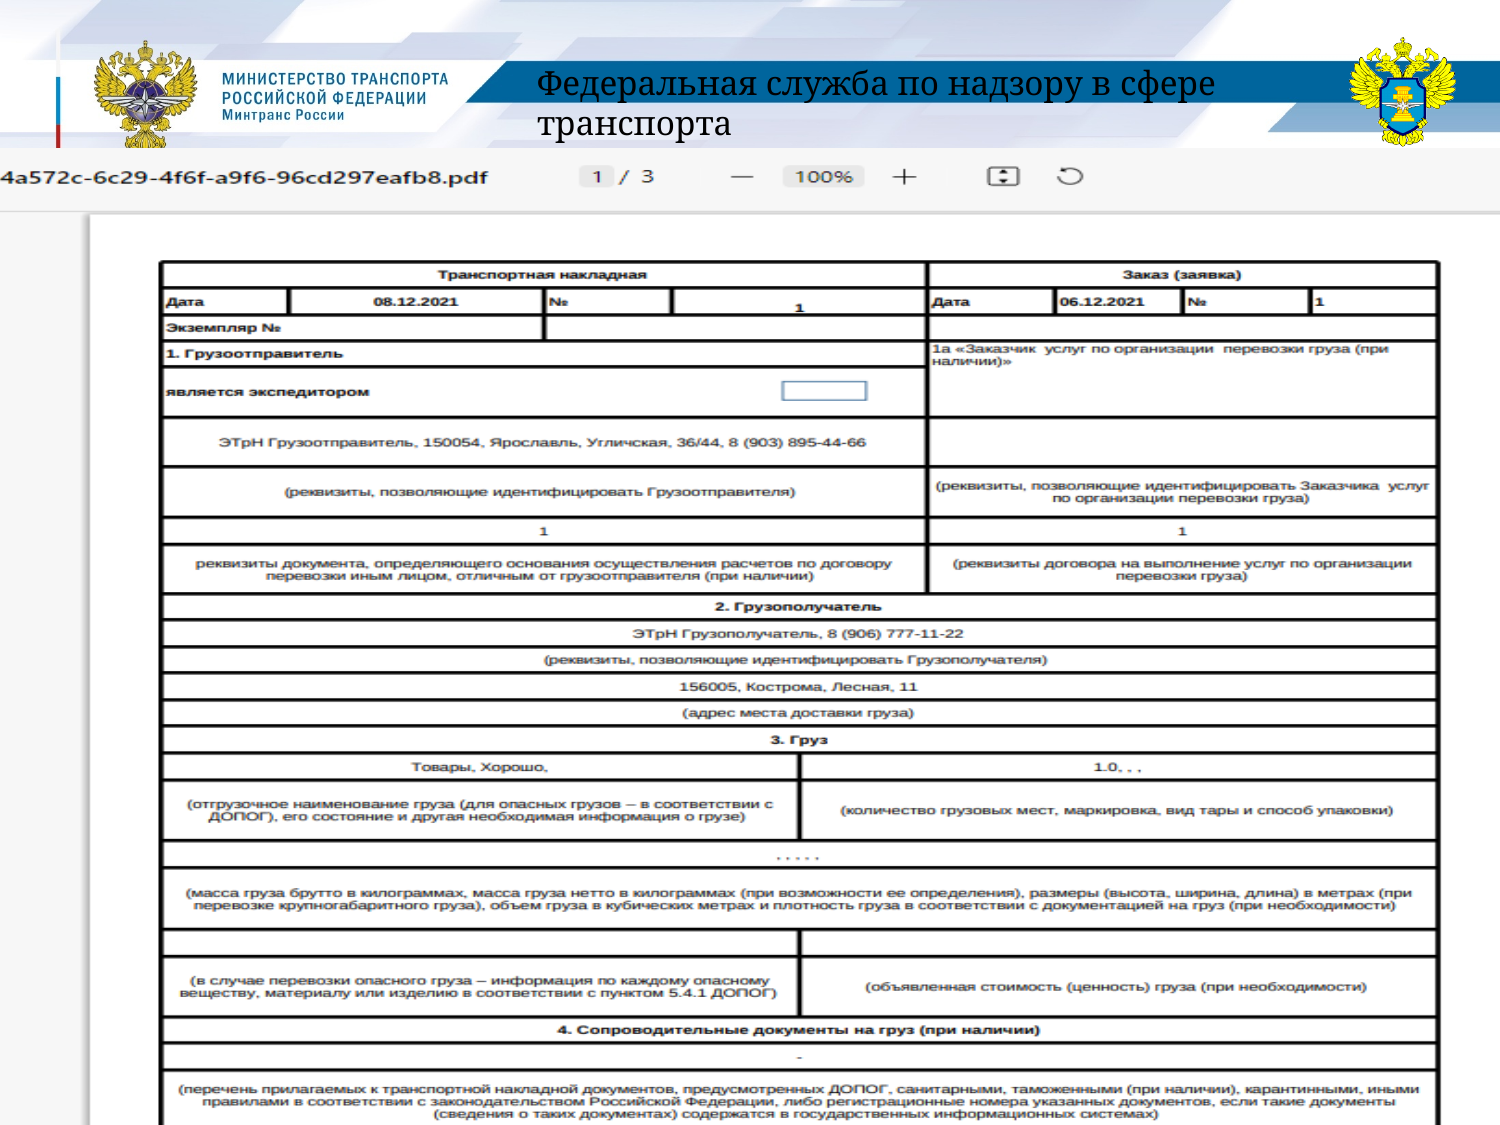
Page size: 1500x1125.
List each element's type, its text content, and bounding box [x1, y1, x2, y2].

picture [0, 0, 1500, 1125]
text_box Федеральная служба по надзору в сфере транспорта [522, 54, 1350, 148]
